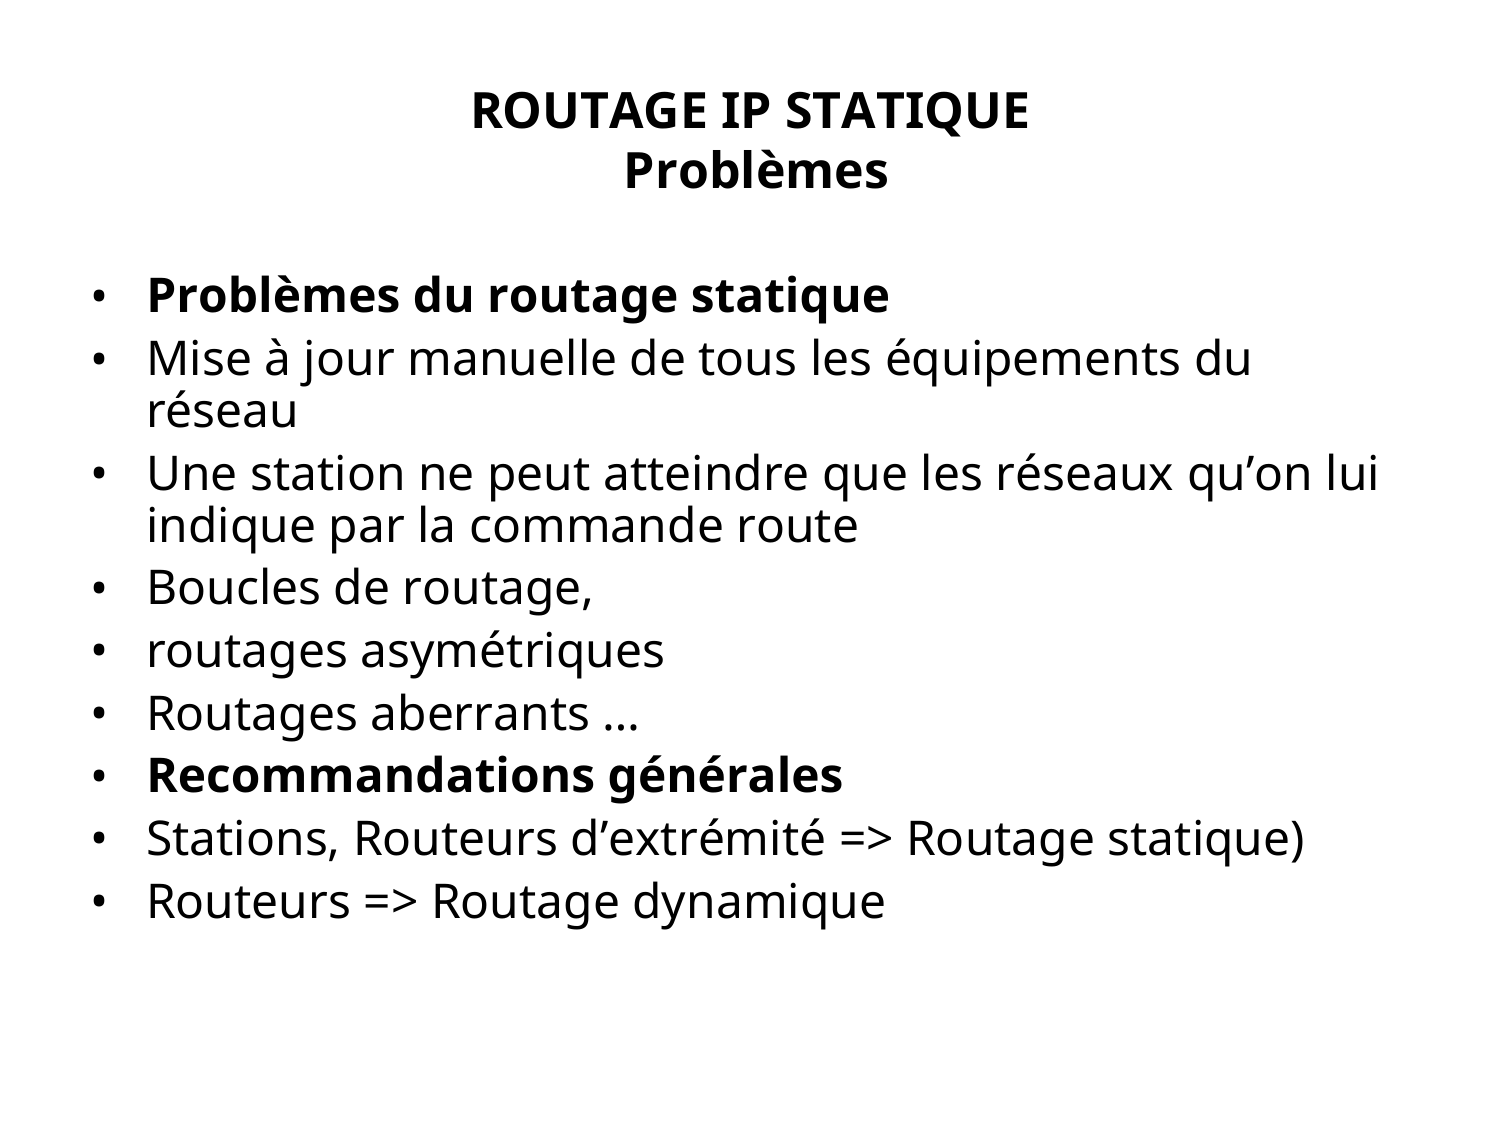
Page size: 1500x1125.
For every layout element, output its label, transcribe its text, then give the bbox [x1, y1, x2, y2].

list Problèmes du routage statique Mise à jour manuelle de tous les équipements du réseau Une station ne peut atteindre que les réseaux qu’on lui indique par la commande route Boucles de routage, routages asymétriques Routages aberrants … Recommandations générales Stations, Routeurs d’extrémité => Routage statique) Routeurs => Routage dynamique [75, 262, 1426, 1005]
title ROUTAGE IP STATIQUE Problèmes [75, 45, 1426, 233]
